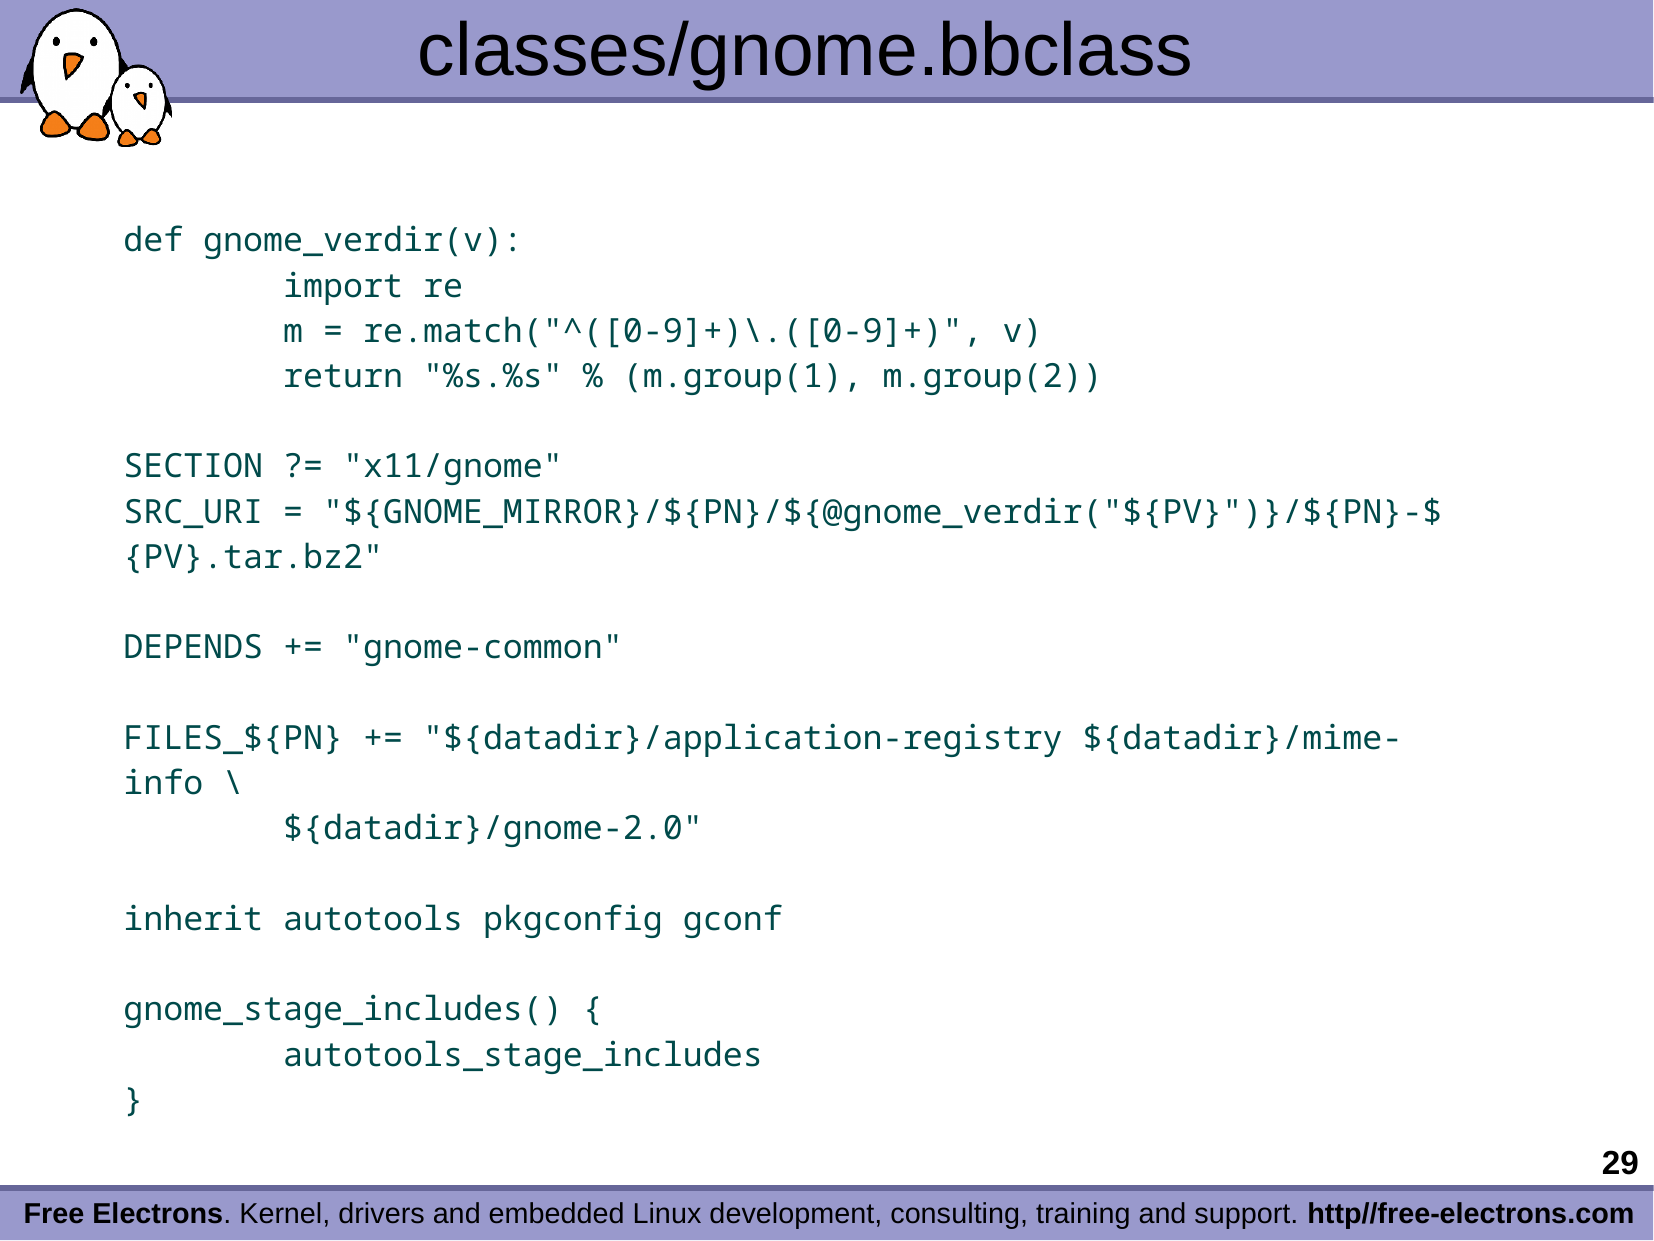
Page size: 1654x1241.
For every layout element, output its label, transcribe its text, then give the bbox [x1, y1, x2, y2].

picture [20, 8, 172, 147]
title classes/gnome.bbclass [60, 0, 1551, 99]
list def gnome_verdir(v): import re m = re.match("^([0-9]+)\.([0-9]+)", v) return "%s.%s" % (m.group(1), m.group(2)) SECTION ?= "x11/gnome" SRC_URI = "${GNOME_MIRROR}/${PN}/${@gnome_verdir("${PV}")}/${PN}-${PV}.tar.bz2" DEPENDS += "gnome-common" FILES_${PN} += "${datadir}/application-registry ${datadir}/mime-info \ ${datadir}/gnome-2.0" inherit autotools pkgconfig gconf gnome_stage_includes() { autotools_stage_includes } [105, 216, 1518, 1066]
